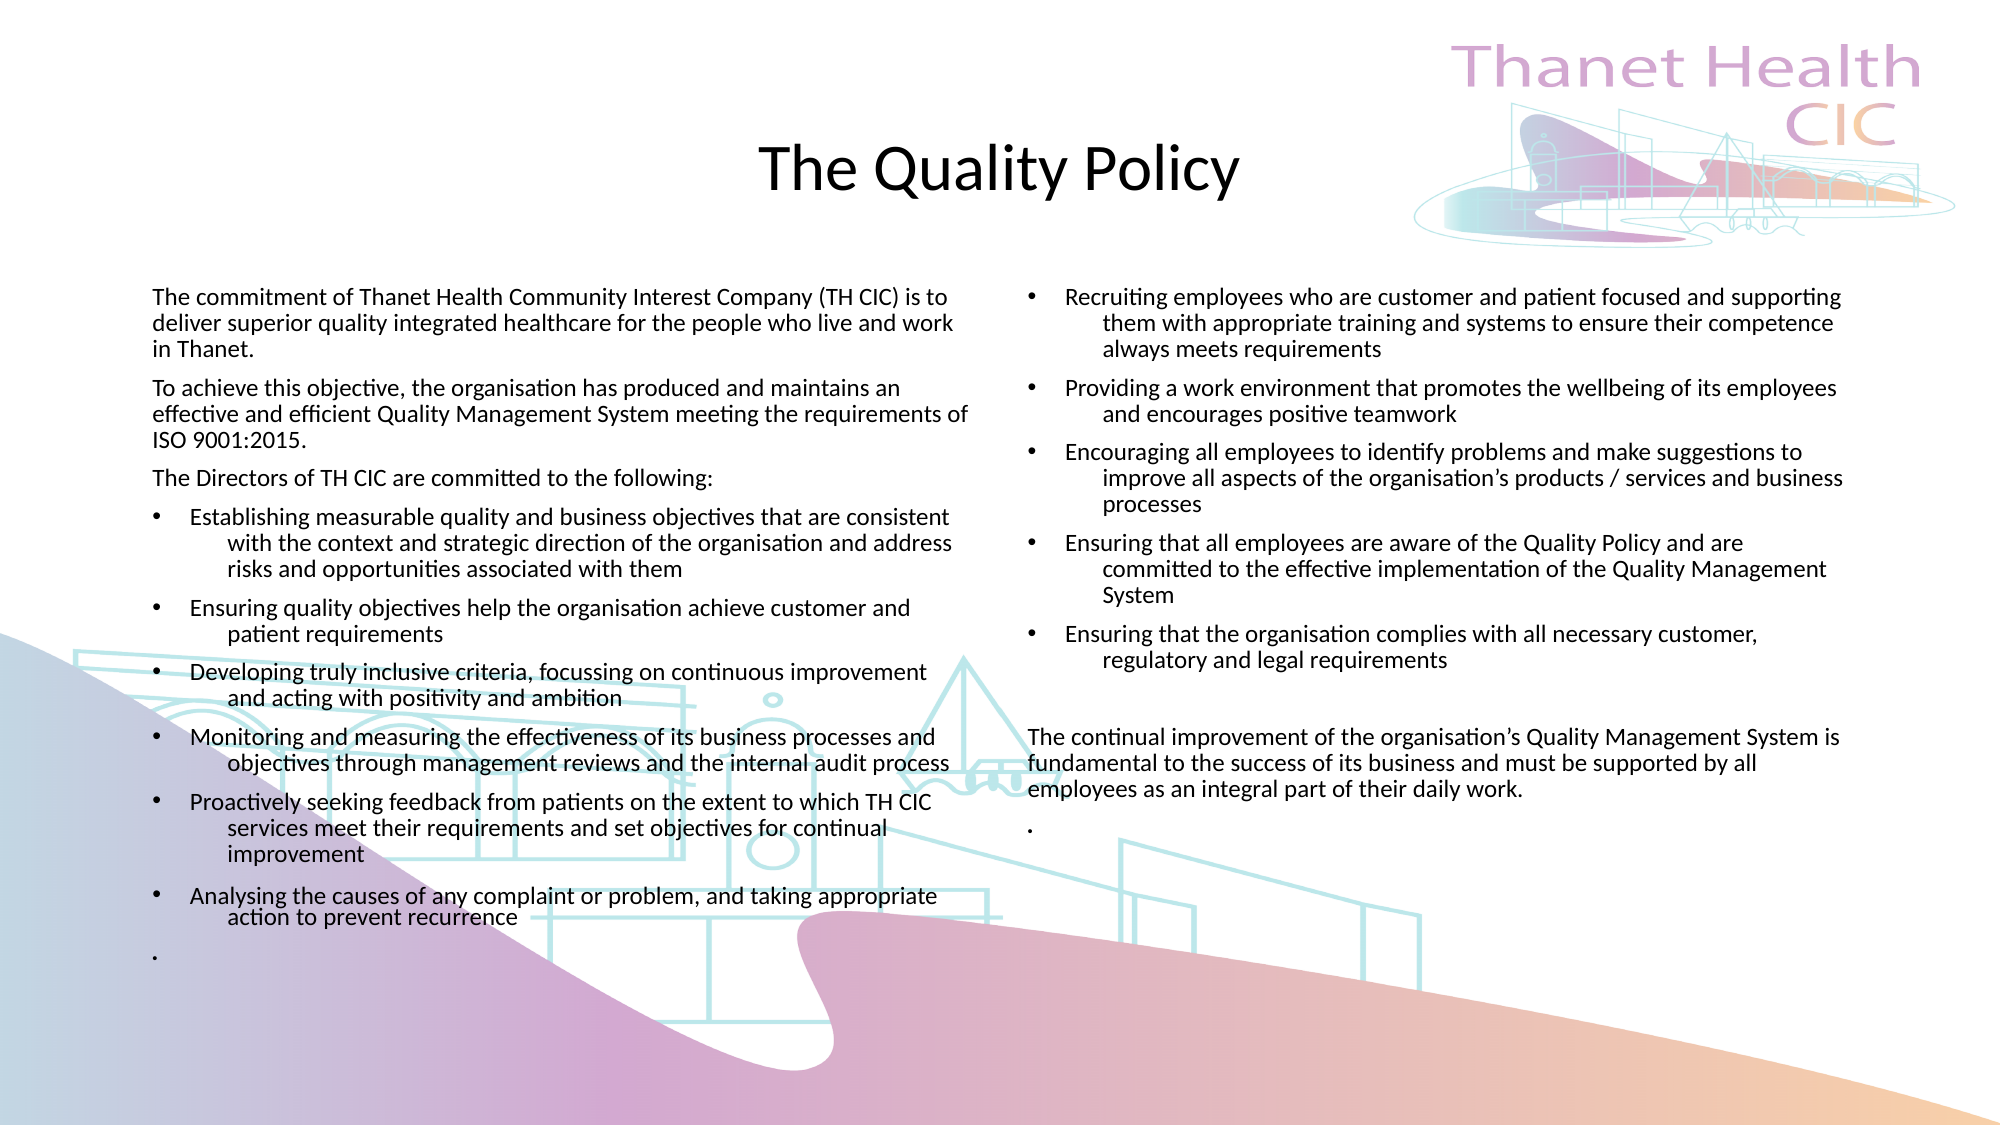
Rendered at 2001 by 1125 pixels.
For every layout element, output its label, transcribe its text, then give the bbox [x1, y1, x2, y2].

list The commitment of Thanet Health Community Interest Company (TH CIC) is to deliver superior quality integrated healthcare for the people who live and work in Thanet. To achieve this objective, the organisation has produced and maintains an effective and efficient Quality Management System meeting the requirements of ISO 9001:2015. The Directors of TH CIC are committed to the following: Establishing measurable quality and business objectives that are consistent with the context and strategic direction of the organisation and address risks and opportunities associated with them Ensuring quality objectives help the organisation achieve customer and patient requirements Developing truly inclusive criteria, focussing on continuous improvement and acting with positivity and ambition Monitoring and measuring the effectiveness of its business processes and objectives through management reviews and the internal audit process Proactively seeking feedback from patients on the extent to which TH CIC services meet their requirements and set objectives for continual improvement Analysing the causes of any complaint or problem, and taking appropriate action to prevent recurrence [137, 277, 988, 1104]
title The Quality Policy [137, 59, 1863, 278]
list Recruiting employees who are customer and patient focused and supporting them with appropriate training and systems to ensure their competence always meets requirements Providing a work environment that promotes the wellbeing of its employees and encourages positive teamwork Encouraging all employees to identify problems and make suggestions to improve all aspects of the organisation’s products / services and business processes Ensuring that all employees are aware of the Quality Policy and are committed to the effective implementation of the Quality Management System Ensuring that the organisation complies with all necessary customer, regulatory and legal requirements The continual improvement of the organisation’s Quality Management System is fundamental to the success of its business and must be supported by all employees as an integral part of their daily work. [1012, 277, 1863, 992]
